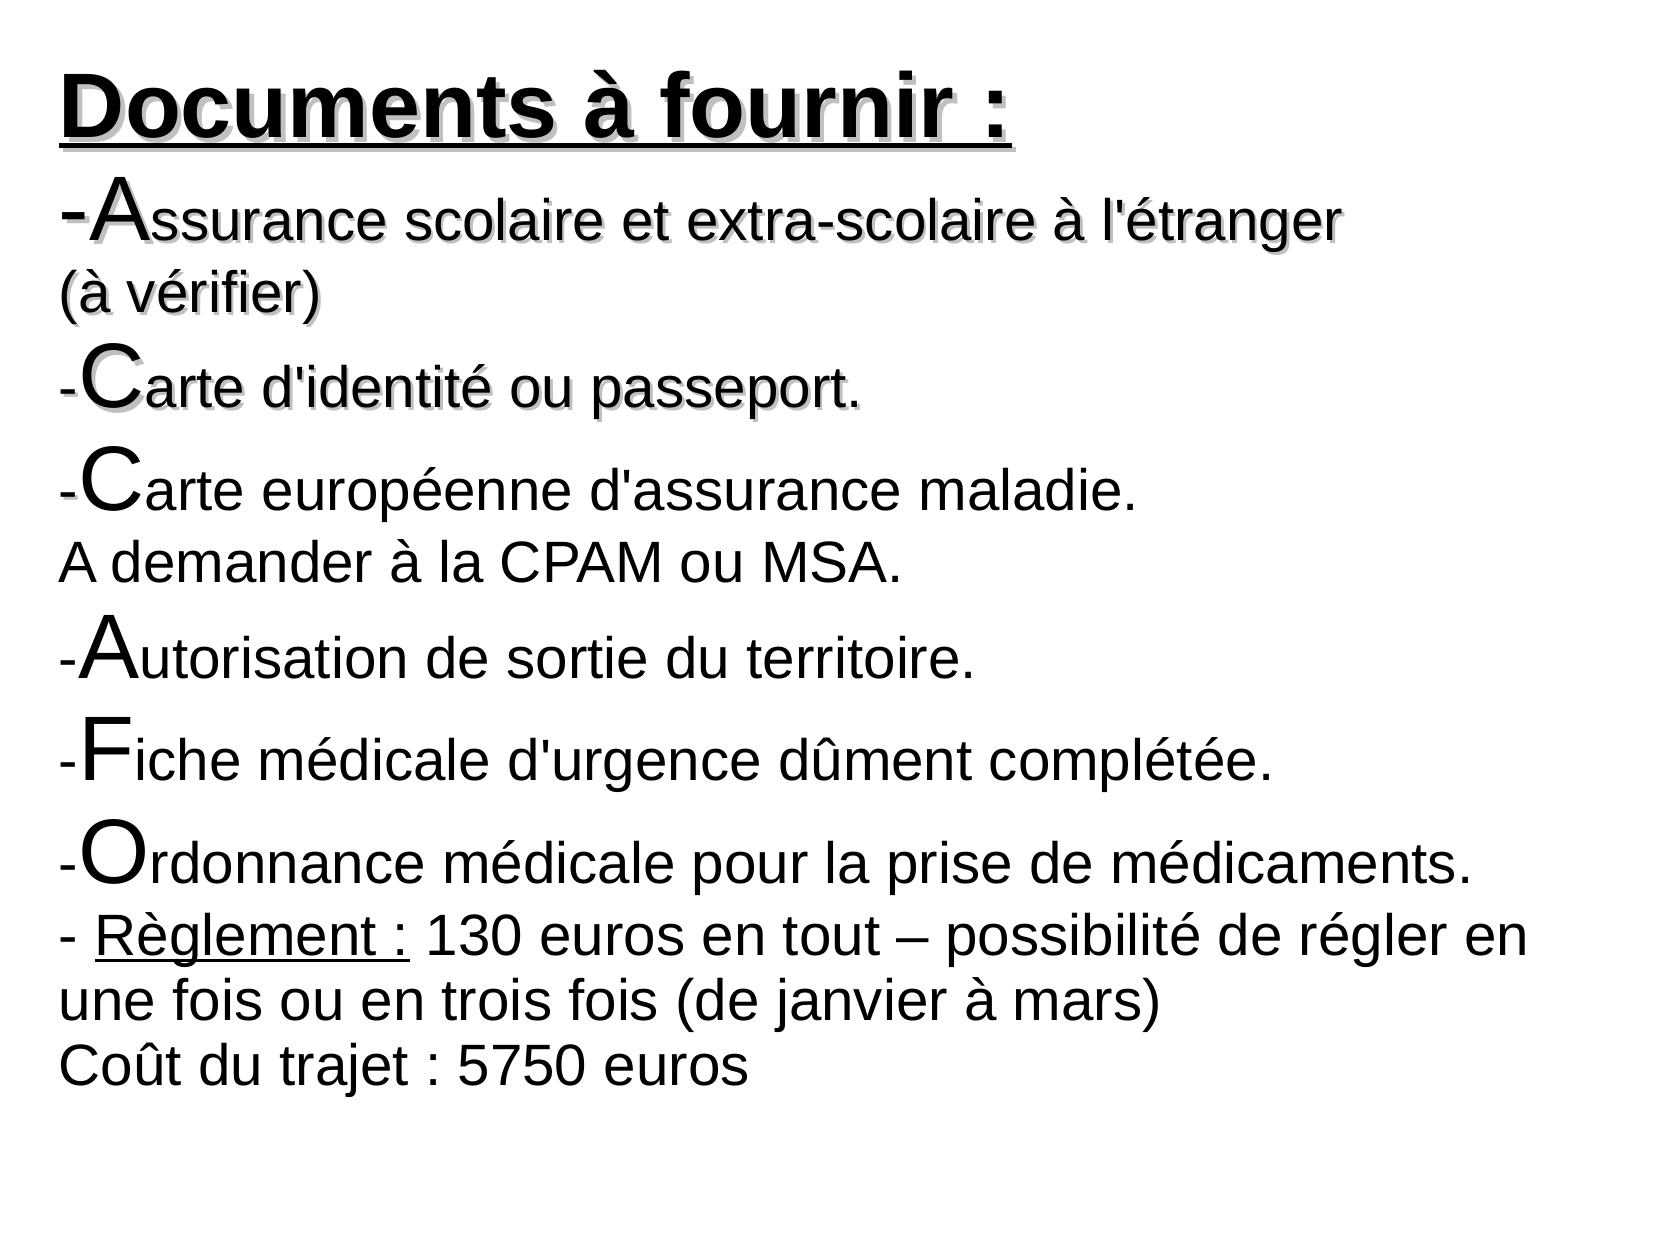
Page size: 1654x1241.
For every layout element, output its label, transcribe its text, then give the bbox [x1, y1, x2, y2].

title Documents à fournir : -Assurance scolaire et extra-scolaire à l'étranger (à vérifier) -Carte d'identité ou passeport. -Carte européenne d'assurance maladie. A demander à la CPAM ou MSA. -Autorisation de sortie du territoire. -Fiche médicale d'urgence dûment complétée. -Ordonnance médicale pour la prise de médicaments. - Règlement : 130 euros en tout – possibilité de régler en une fois ou en trois fois (de janvier à mars) Coût du trajet : 5750 euros [59, 54, 1548, 1163]
